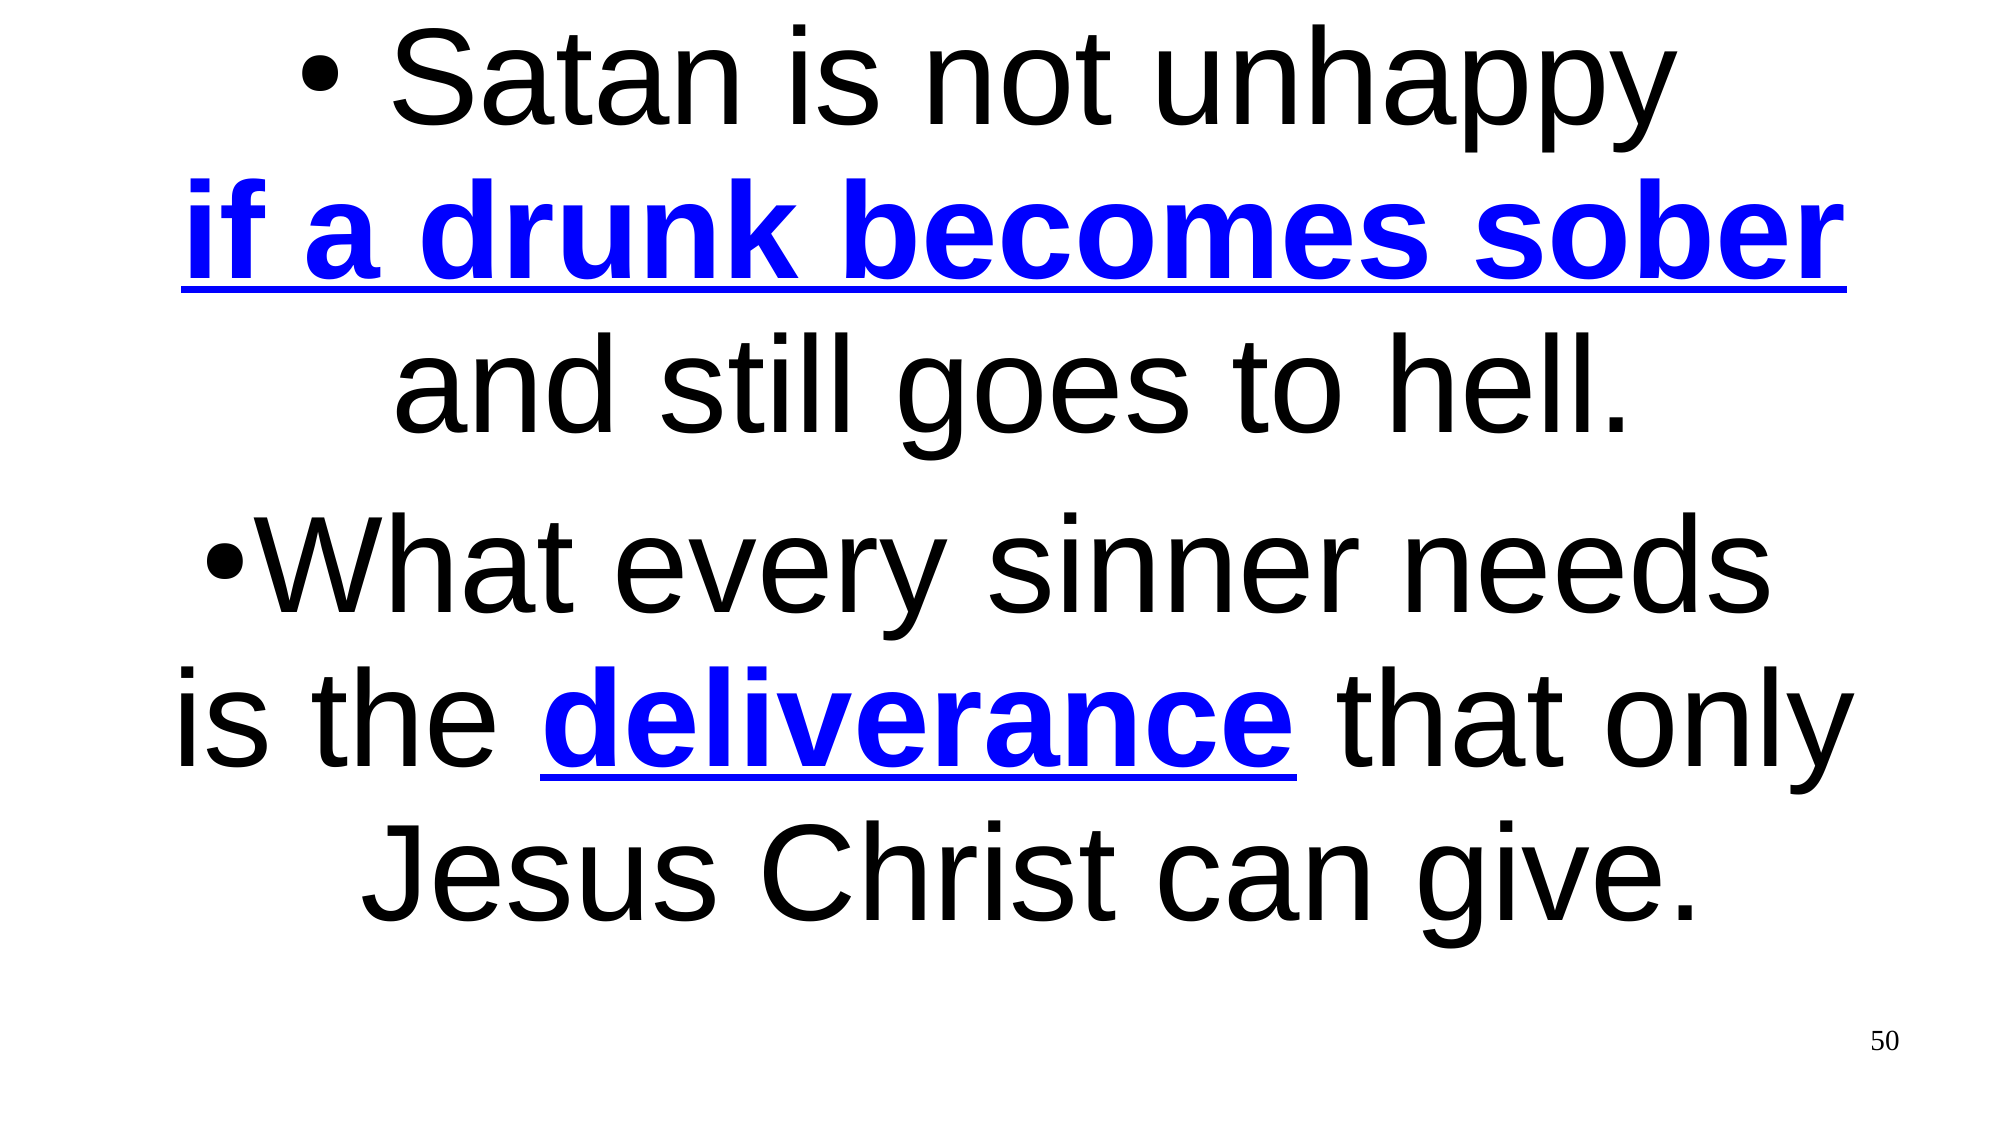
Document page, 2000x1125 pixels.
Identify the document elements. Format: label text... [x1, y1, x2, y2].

list Satan is not unhappy if a drunk becomes sober and still goes to hell. What every sinner needs is the deliverance that only Jesus Christ can give. [0, 0, 1996, 1123]
